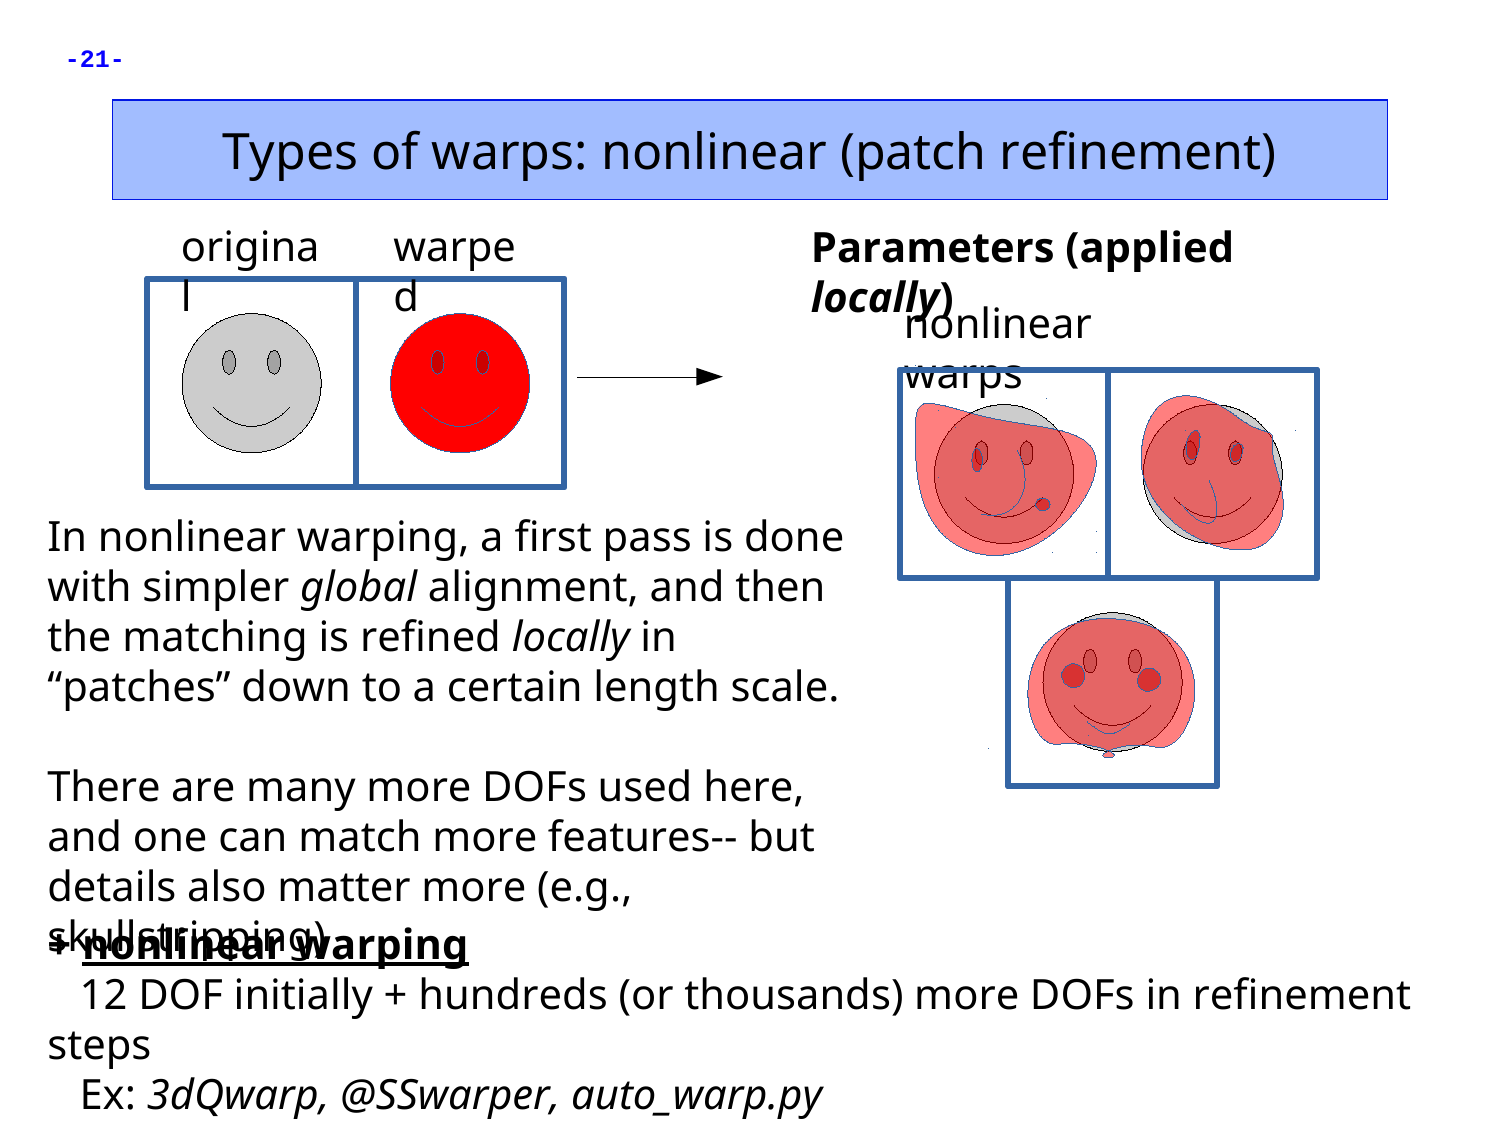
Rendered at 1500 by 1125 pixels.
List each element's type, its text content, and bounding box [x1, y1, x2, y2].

text_box [182, 313, 322, 453]
text_box [390, 313, 530, 453]
text_box [1141, 395, 1284, 550]
text_box Parameters (applied locally) [796, 213, 1402, 279]
text_box + nonlinear warping 12 DOF initially + hundreds (or thousands) more DOFs in refinement steps Ex: 3dQwarp, @SSwarper, auto_warp.py [29, 907, 1483, 1078]
text_box [915, 403, 1097, 556]
text_box warped [375, 209, 553, 280]
text_box Types of warps: nonlinear (patch refinement) [112, 99, 1388, 200]
text_box nonlinear warps [886, 286, 1224, 358]
text_box In nonlinear warping, a first pass is done with simpler global alignment, and then the matching is refined locally in “patches” down to a certain length scale. There are many more DOFs used here, and one can match more features-- but details also matter more (e.g., skullstripping) [29, 499, 881, 970]
text_box [1027, 612, 1195, 758]
text_box original [163, 209, 340, 280]
